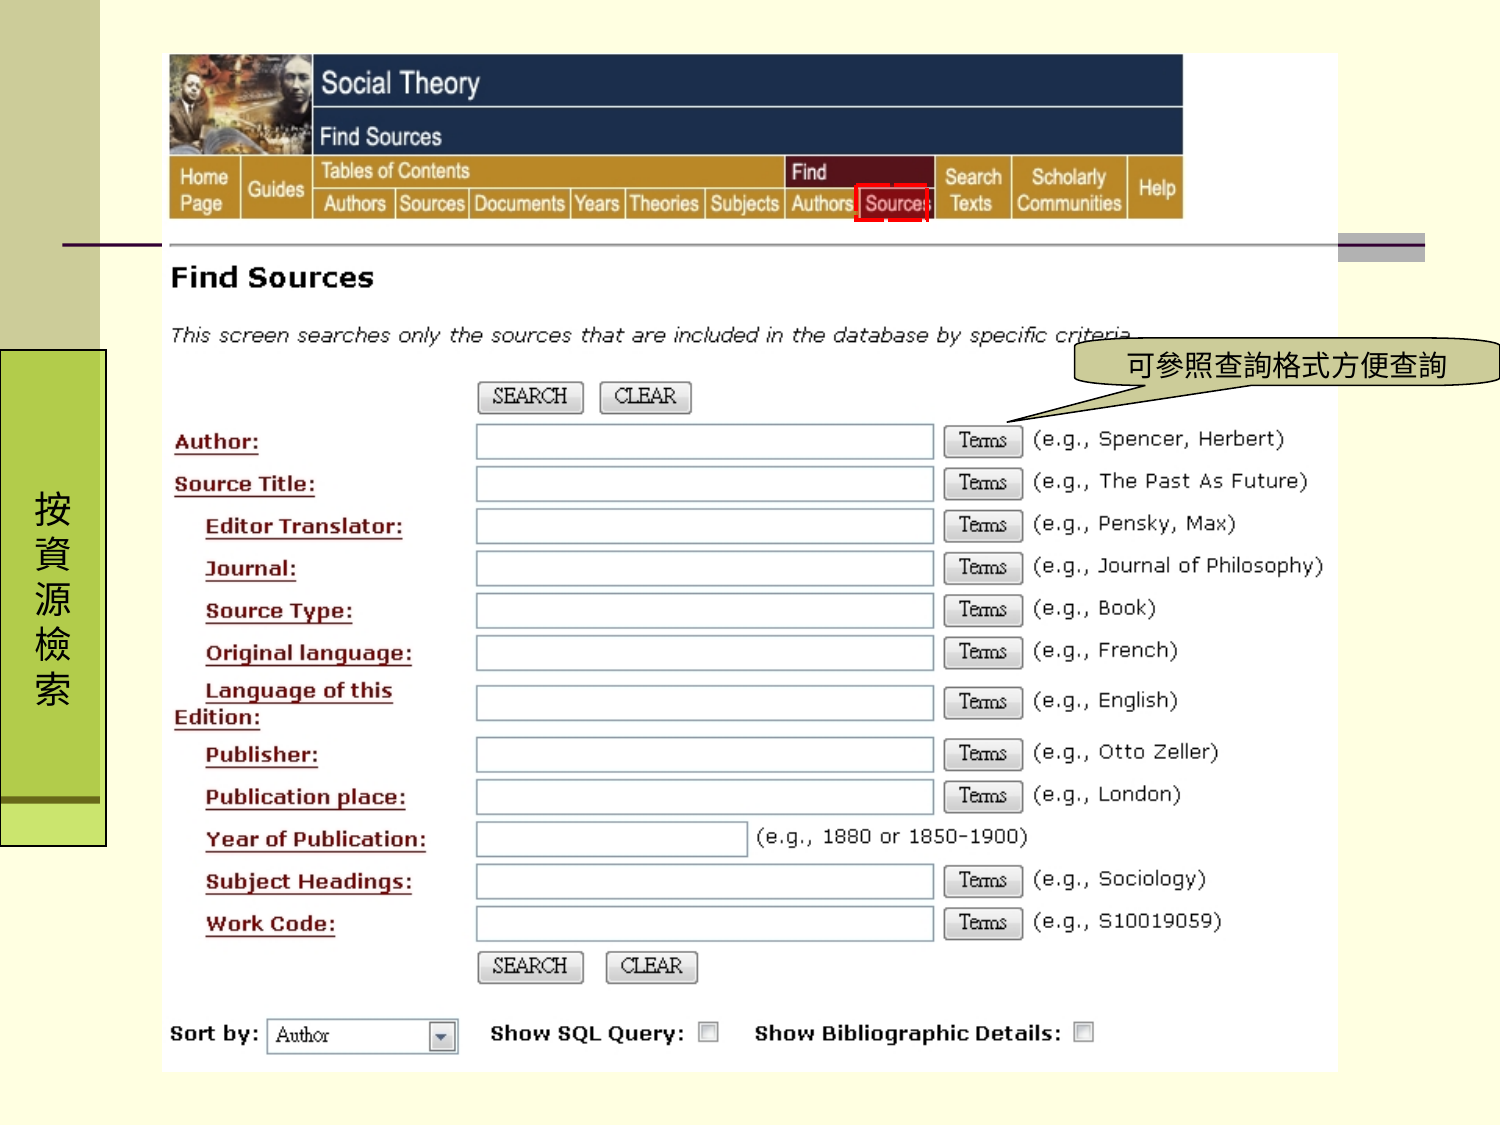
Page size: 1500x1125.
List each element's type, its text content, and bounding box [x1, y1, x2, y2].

text_box 可參照查詢格式方便查詢 [1006, 337, 1500, 423]
text_box 按 資 源 檢 索 [0, 350, 106, 846]
text_box [856, 185, 927, 220]
picture [162, 53, 1338, 1072]
